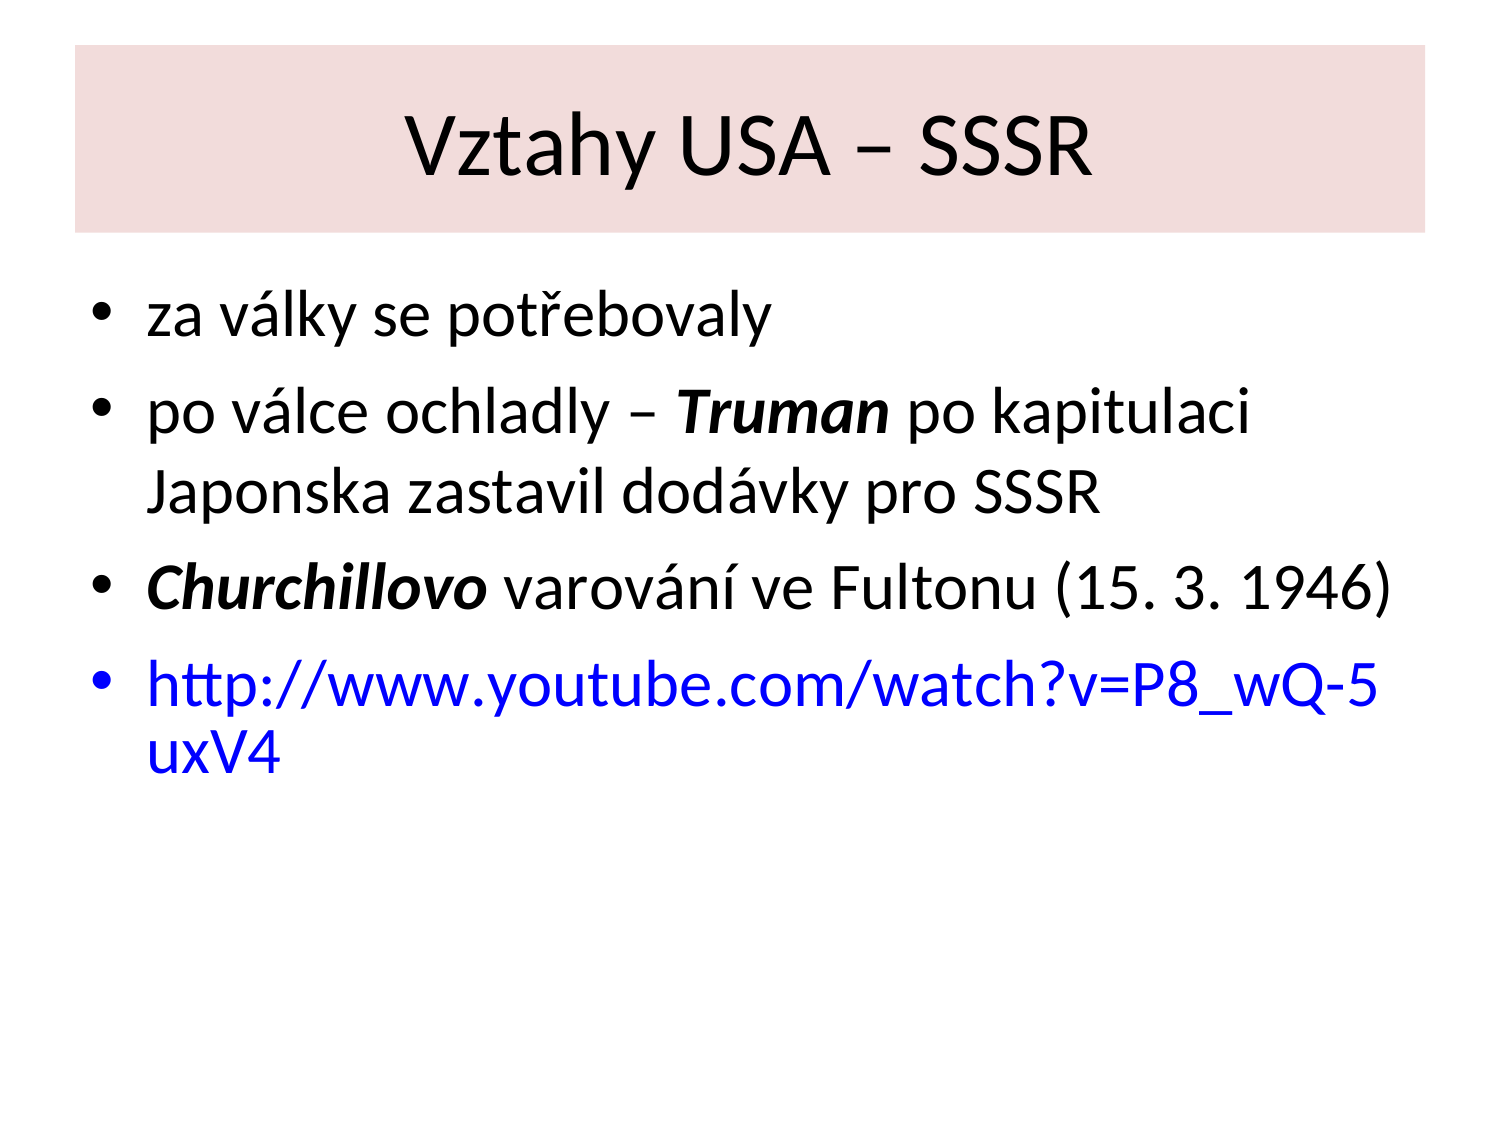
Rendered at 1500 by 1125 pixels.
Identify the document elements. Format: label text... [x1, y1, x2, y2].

title Vztahy USA – SSSR [75, 45, 1426, 233]
list za války se potřebovaly po válce ochladly – Truman po kapitulaci Japonska zastavil dodávky pro SSSR Churchillovo varování ve Fultonu (15. 3. 1946) http://www.youtube.com/watch?v=P8_wQ-5uxV4 [75, 262, 1426, 1006]
